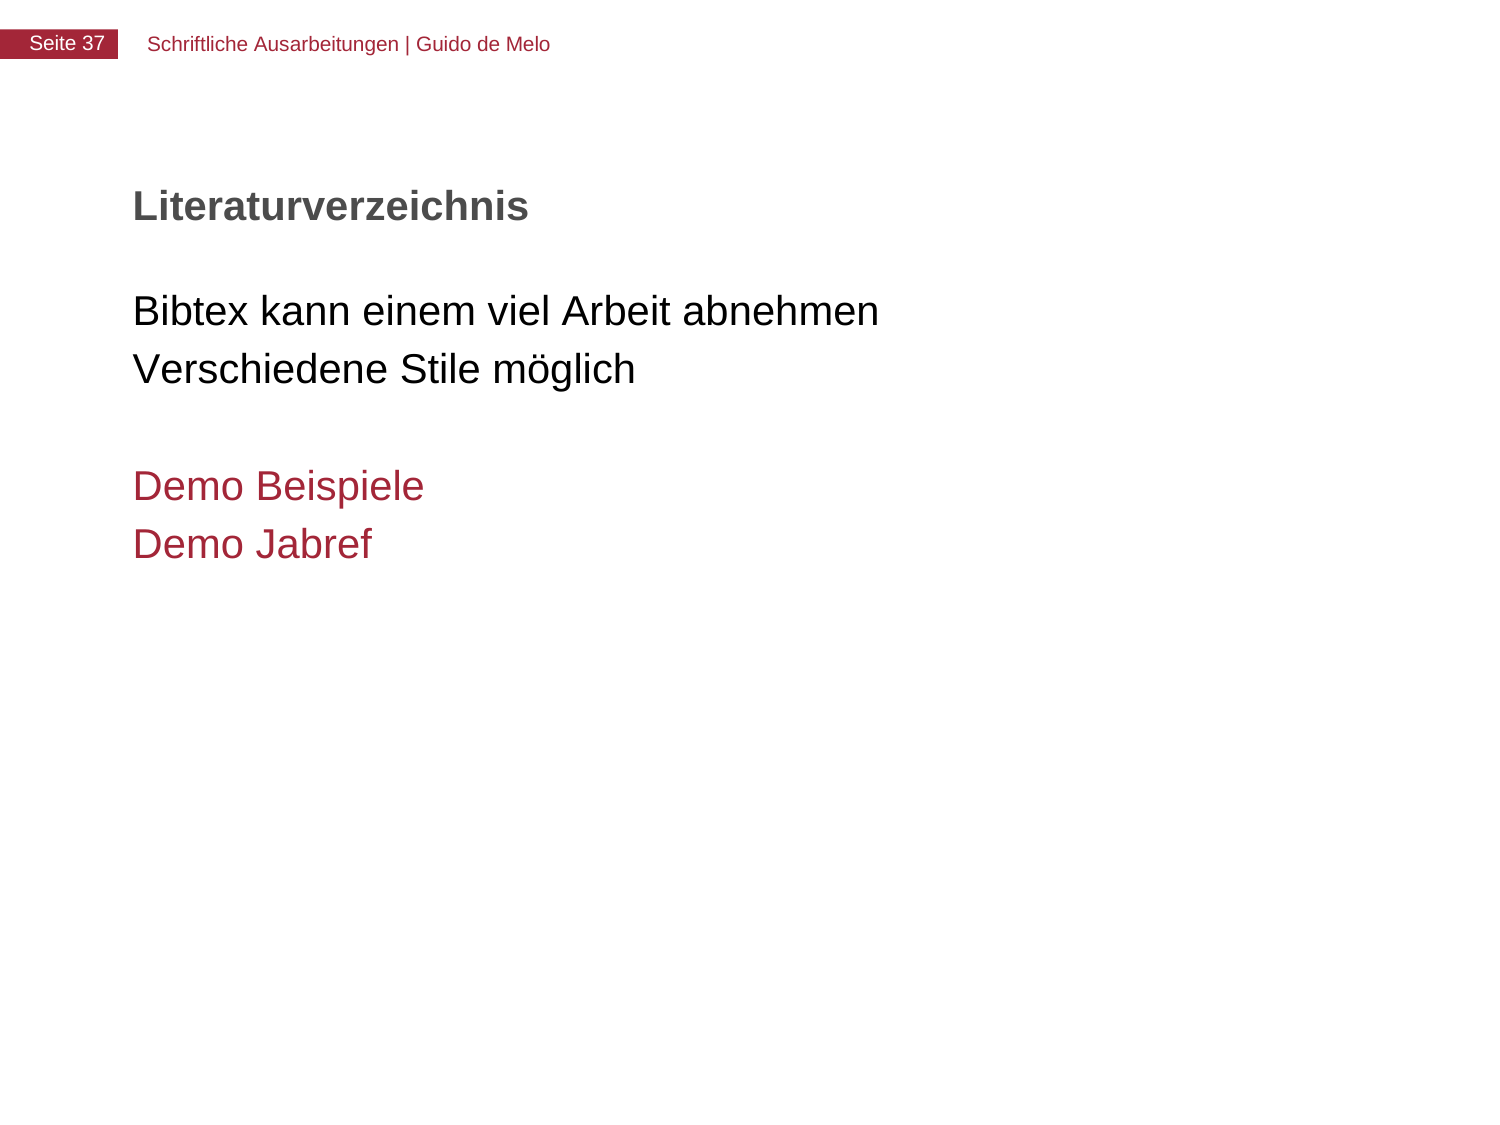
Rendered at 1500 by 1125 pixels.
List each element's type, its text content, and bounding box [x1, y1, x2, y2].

list Bibtex kann einem viel Arbeit abnehmen Verschiedene Stile möglich Demo Beispiele Demo Jabref [132, 287, 1371, 873]
title Literaturverzeichnis [132, 149, 1413, 258]
